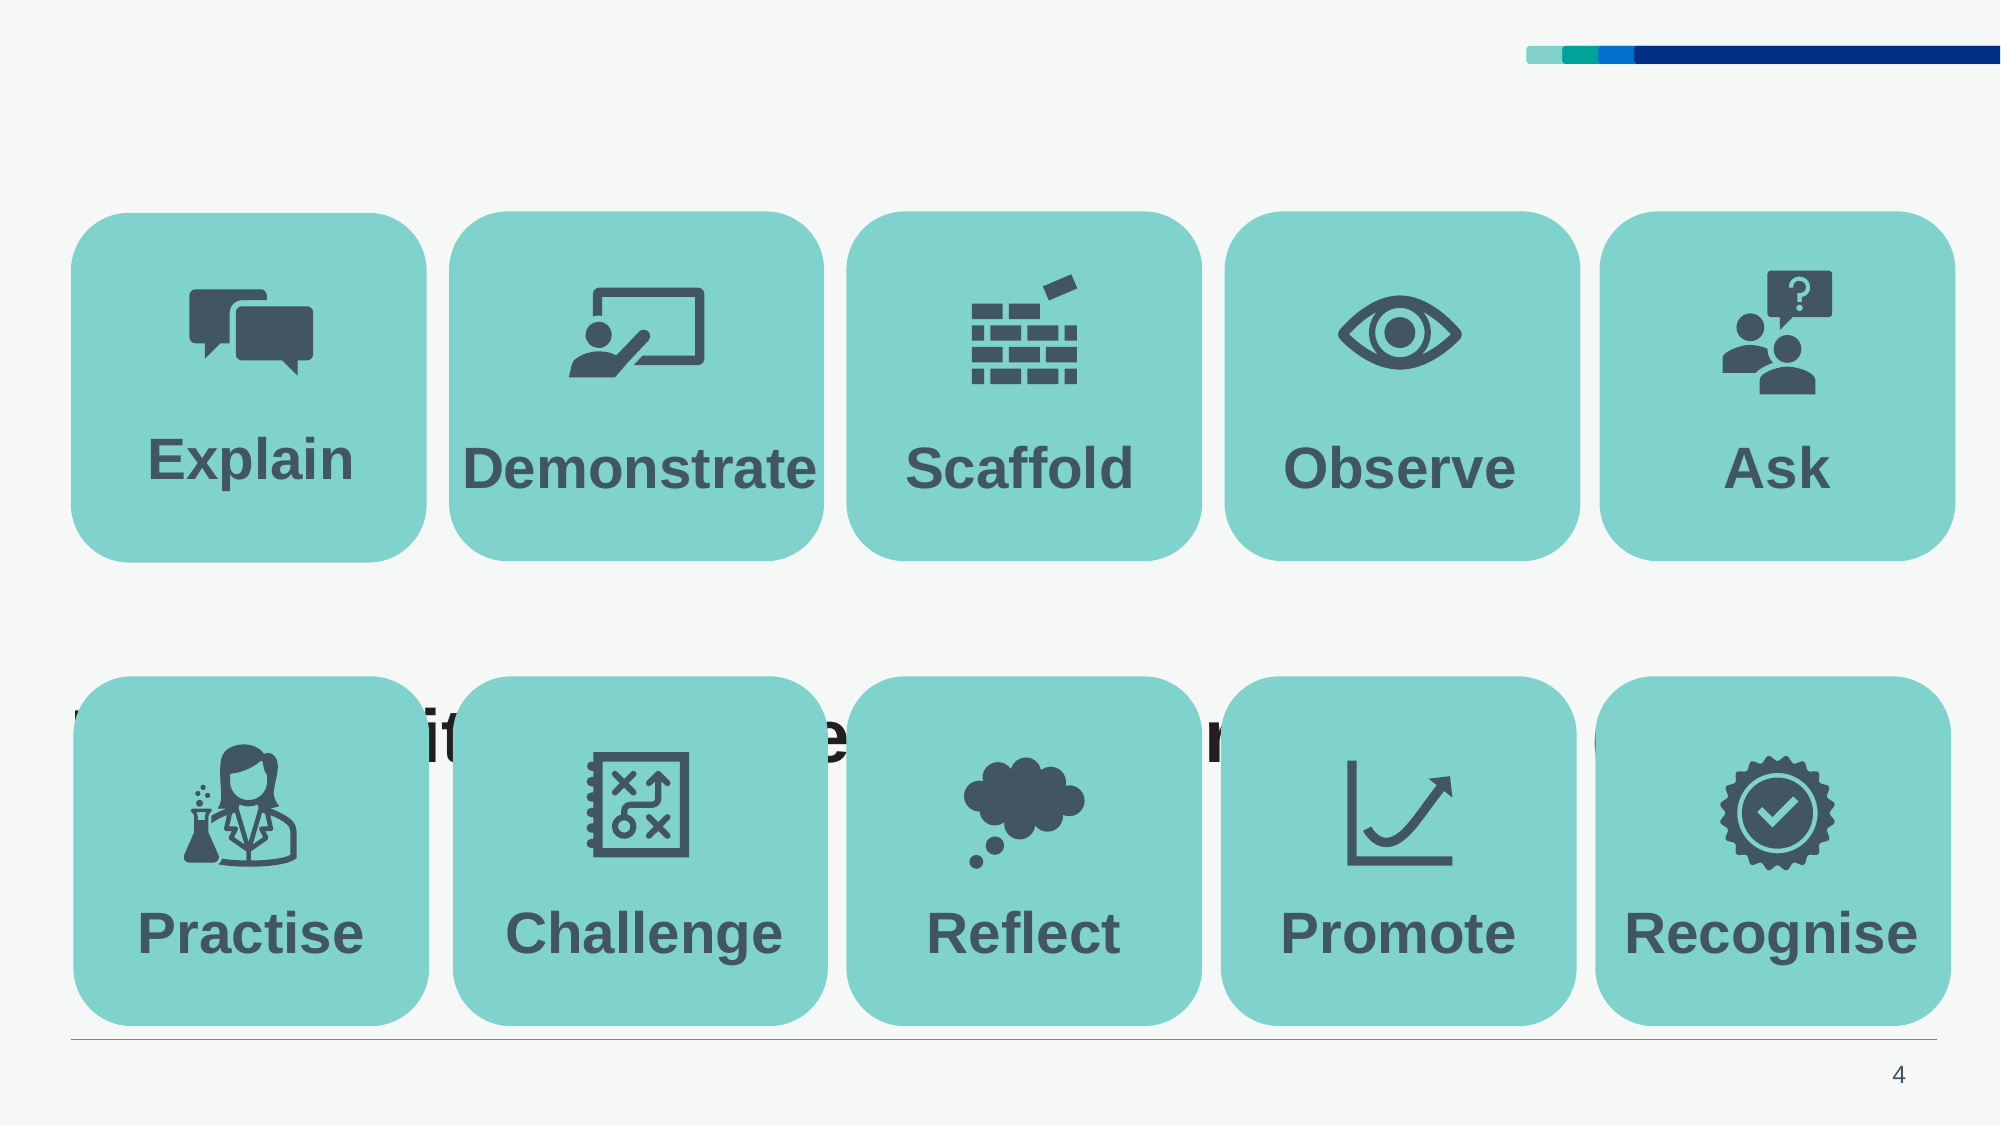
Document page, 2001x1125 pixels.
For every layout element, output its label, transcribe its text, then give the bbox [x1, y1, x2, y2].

picture [561, 257, 712, 408]
picture [949, 258, 1100, 409]
text_box [1224, 211, 1581, 562]
text_box Observe [1263, 423, 1537, 509]
text_box [1220, 676, 1577, 1027]
text_box [453, 974, 828, 1027]
text_box Ask [1641, 423, 1914, 509]
text_box Practise [114, 888, 388, 974]
picture [1324, 738, 1475, 889]
picture [1702, 257, 1853, 408]
text_box [73, 676, 430, 1027]
text_box [1595, 676, 1952, 1027]
text_box Explain [114, 413, 388, 500]
text_box Reflect [887, 888, 1161, 974]
picture [1702, 738, 1853, 889]
title Metacognition & Assessment for Learning (AfL) [68, 43, 1940, 186]
text_box [846, 676, 1203, 1027]
text_box Scaffold [883, 423, 1157, 509]
picture [1324, 257, 1475, 408]
text_box [449, 211, 825, 423]
text_box Recognise [1605, 888, 1939, 974]
picture [949, 738, 1100, 889]
text_box [449, 509, 824, 562]
text_box Challenge [426, 888, 846, 974]
text_box [846, 211, 1203, 562]
text_box Promote [1262, 888, 1536, 974]
picture [176, 257, 327, 408]
text_box [452, 676, 828, 888]
picture [561, 729, 712, 880]
picture [173, 729, 324, 880]
text_box Demonstrate [427, 423, 846, 509]
text_box [1599, 211, 1956, 562]
text_box [70, 212, 427, 563]
